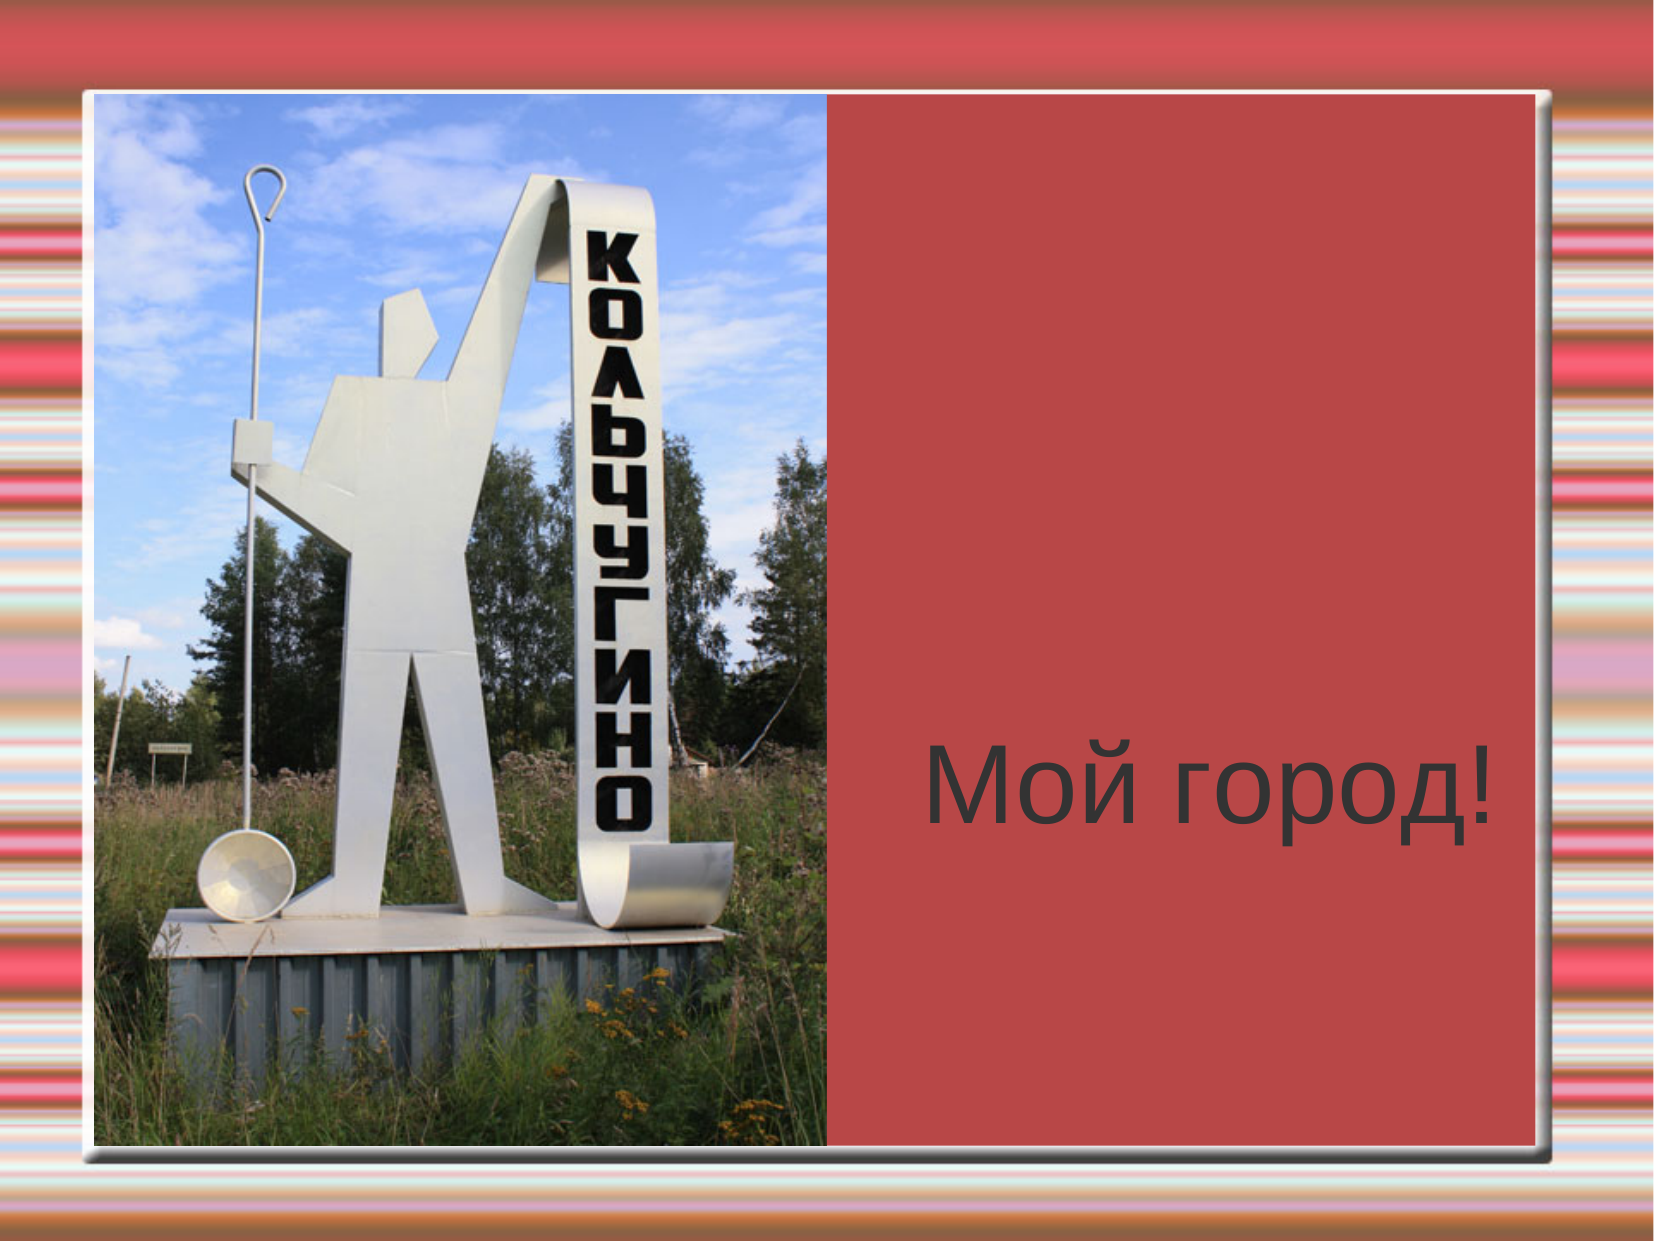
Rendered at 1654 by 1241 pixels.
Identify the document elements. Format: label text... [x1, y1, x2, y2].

list Мой город! [826, 94, 1536, 1146]
picture [0, 0, 1654, 1241]
